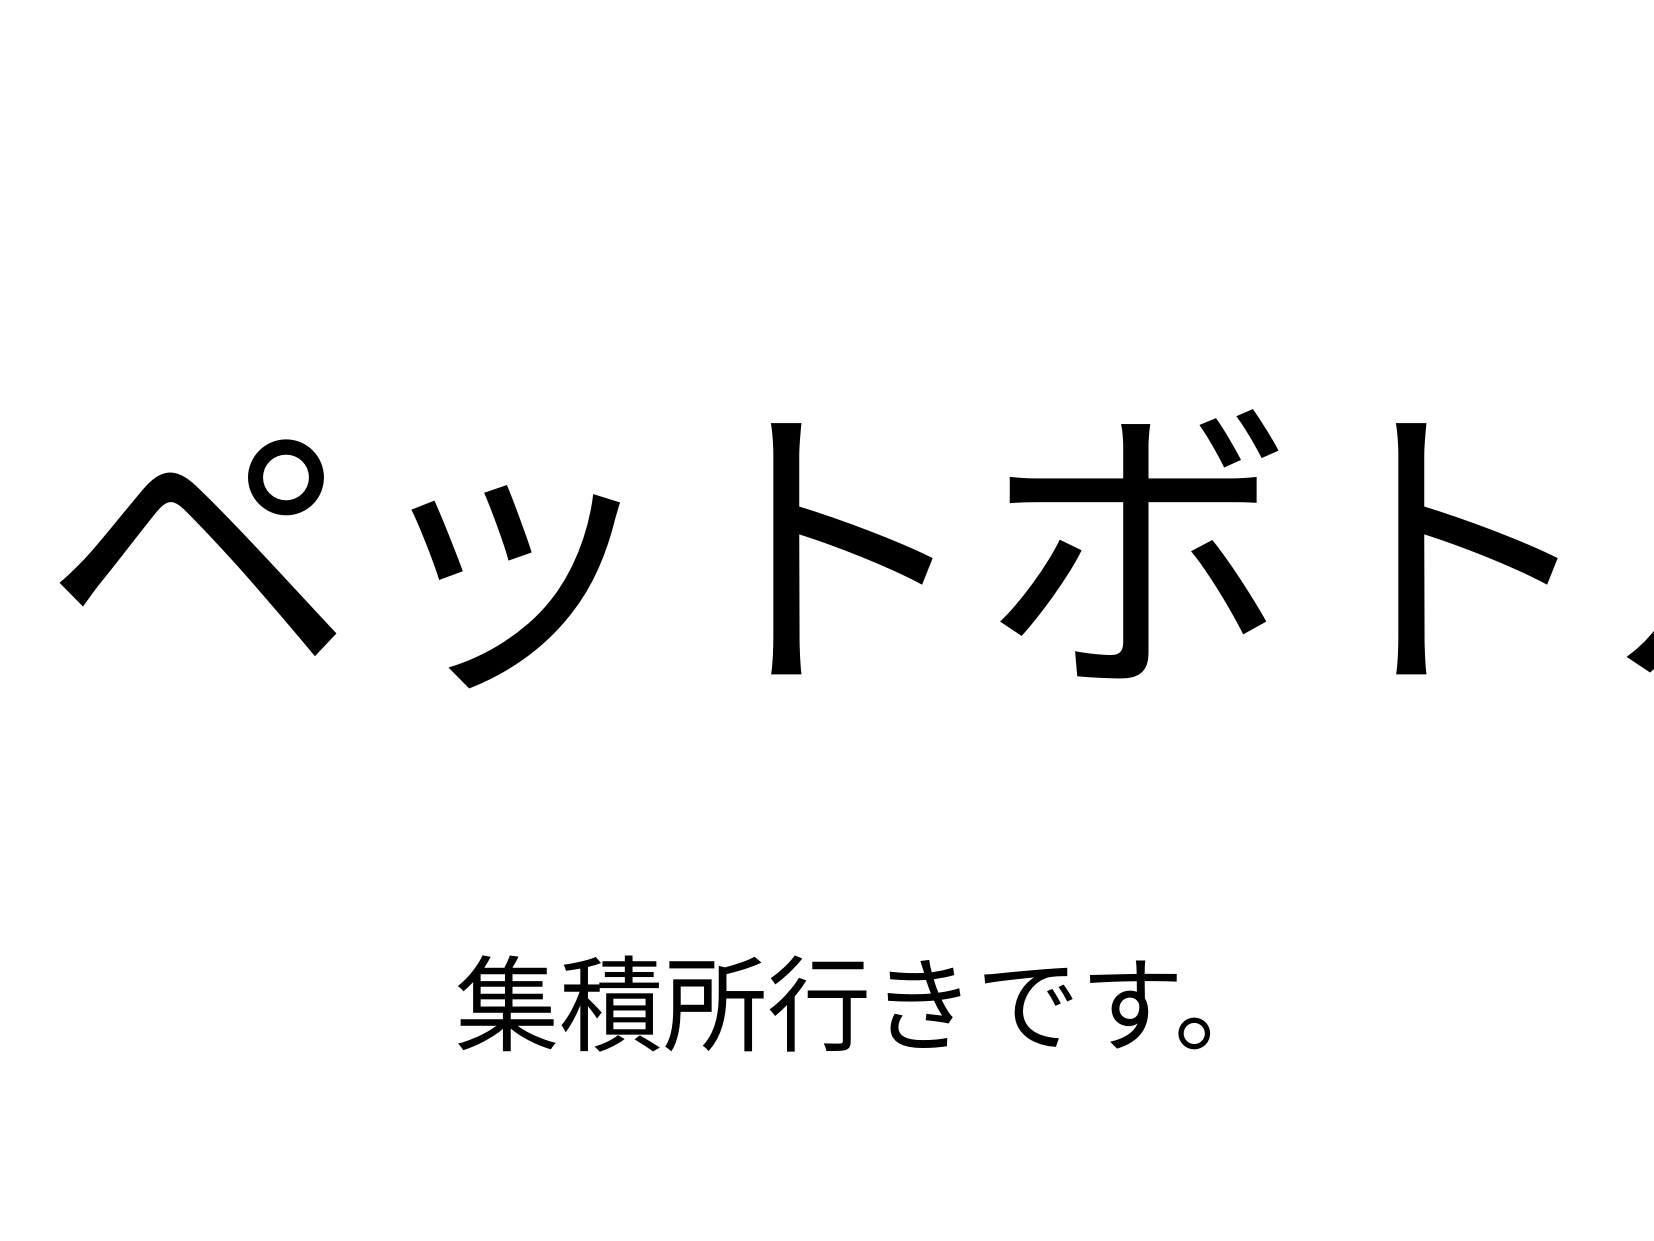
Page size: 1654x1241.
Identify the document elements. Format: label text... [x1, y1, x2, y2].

text_box 集積所行きです。 [440, 915, 1214, 1047]
text_box ペットボトル [28, 295, 1625, 660]
